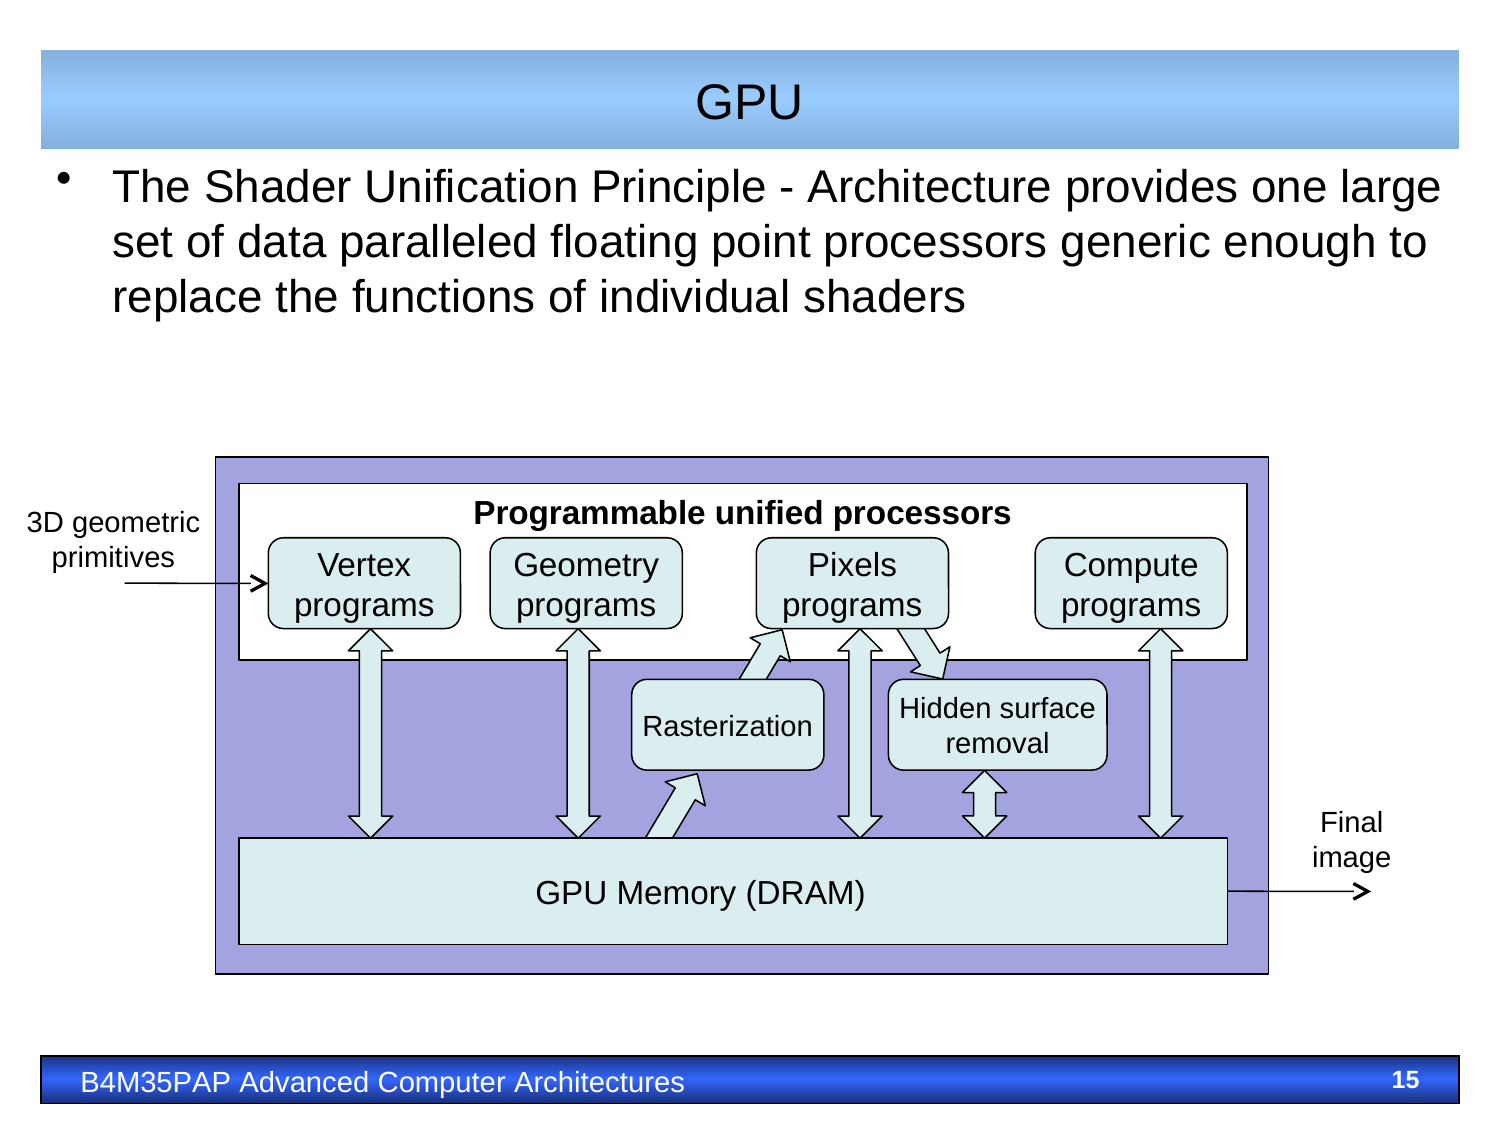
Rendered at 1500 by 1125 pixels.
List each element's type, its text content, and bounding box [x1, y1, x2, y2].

text_box Programmable unified processors [783, 629, 858, 661]
text_box [215, 456, 1372, 974]
text_box Programmable unified processors [238, 584, 369, 661]
text_box GPU Memory (DRAM) [239, 838, 1228, 945]
text_box Programmable unified processors [862, 629, 916, 661]
title GPU [41, 50, 1459, 148]
text_box Compute programs [1035, 537, 1228, 629]
text_box Final image [1268, 792, 1436, 884]
text_box Geometry programs [490, 537, 683, 629]
text_box Hidden surface removal [888, 679, 1108, 771]
list The Shader Unification Principle - Architecture provides one large set of data paralleled floating point processors generic enough to replace the functions of individual shaders [41, 148, 1459, 976]
text_box 3D geometric primitives [0, 492, 228, 584]
text_box Pixels programs [756, 537, 949, 629]
text_box Rasterization [631, 679, 824, 771]
text_box Vertex programs [268, 537, 461, 629]
text_box Programmable unified processors [238, 483, 1247, 661]
